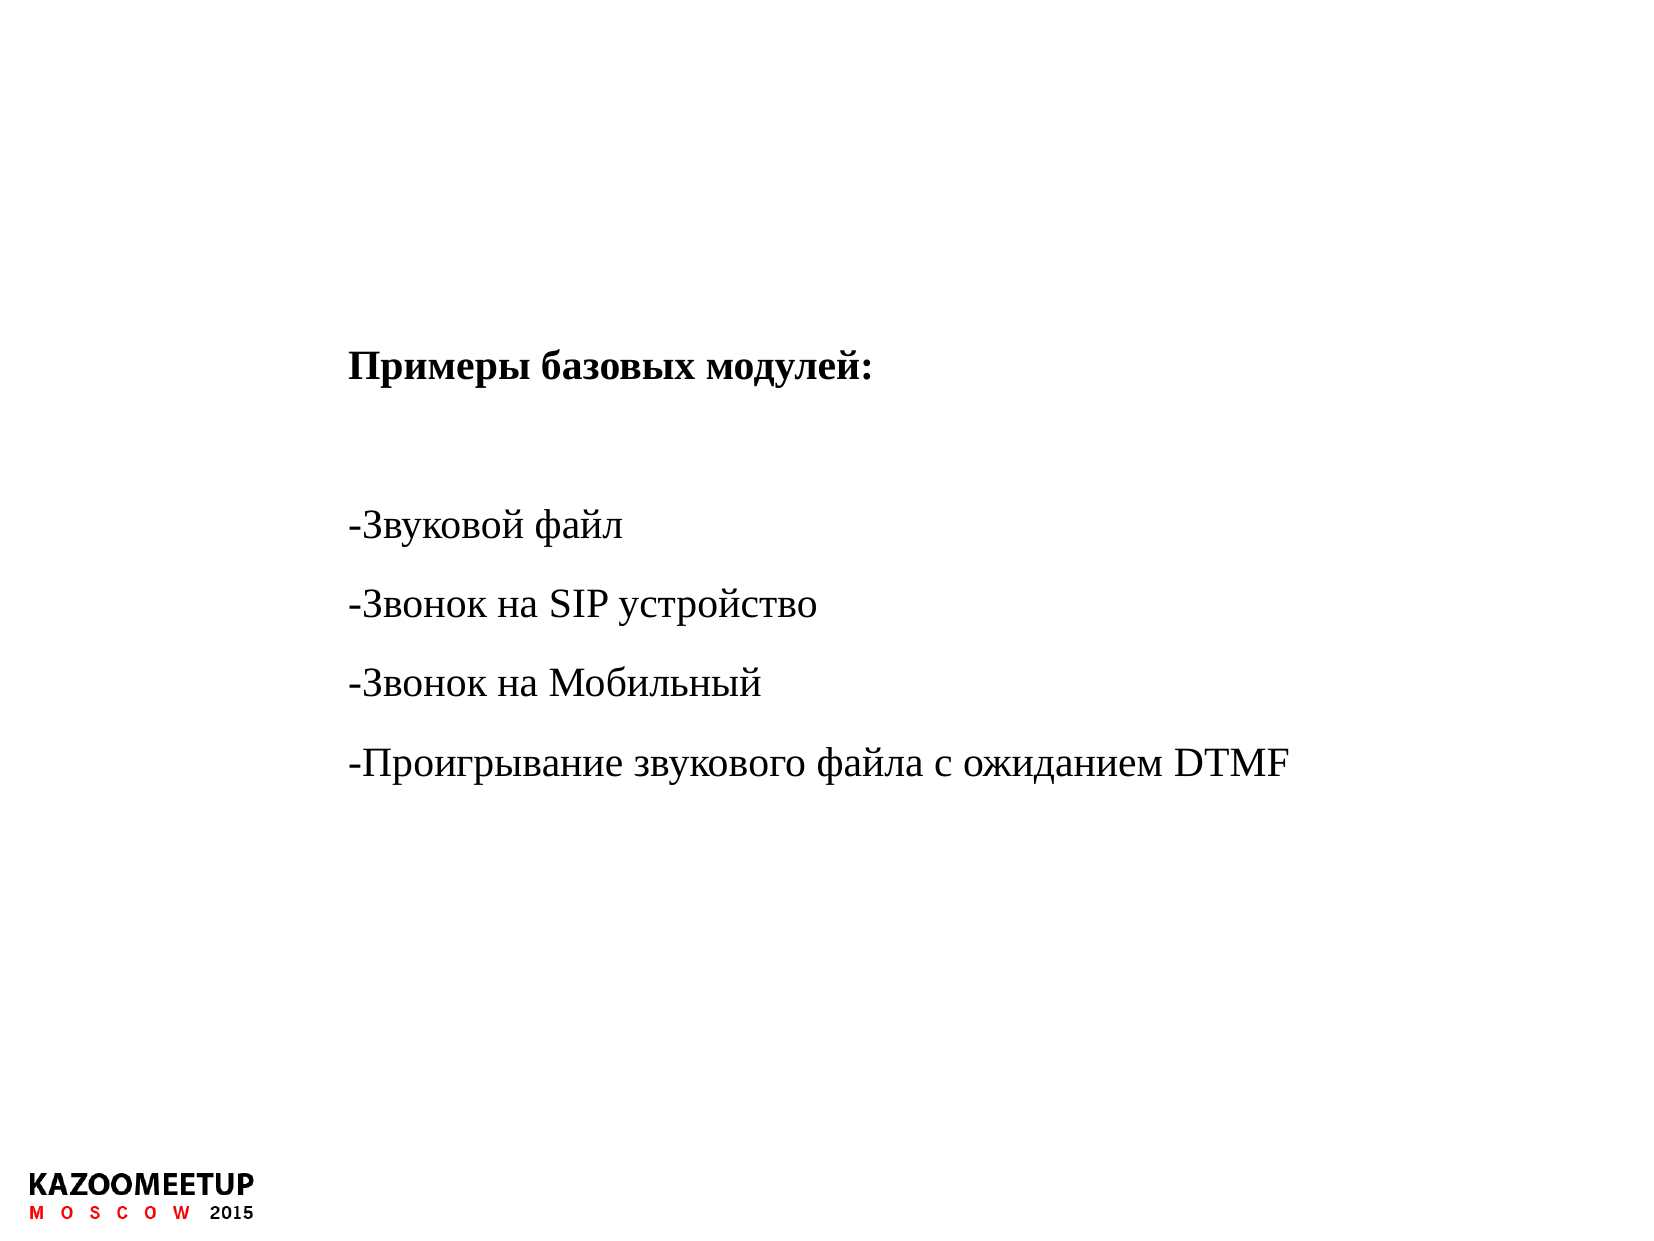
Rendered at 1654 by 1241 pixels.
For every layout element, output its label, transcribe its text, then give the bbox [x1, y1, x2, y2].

picture [21, 1157, 262, 1233]
subtitle Примеры базовых модулей: -Звуковой файл -Звонок на SIP устройство -Звонок на Мобильный -Проигрывание звукового файла с ожиданием DTMF [75, 88, 1564, 1034]
